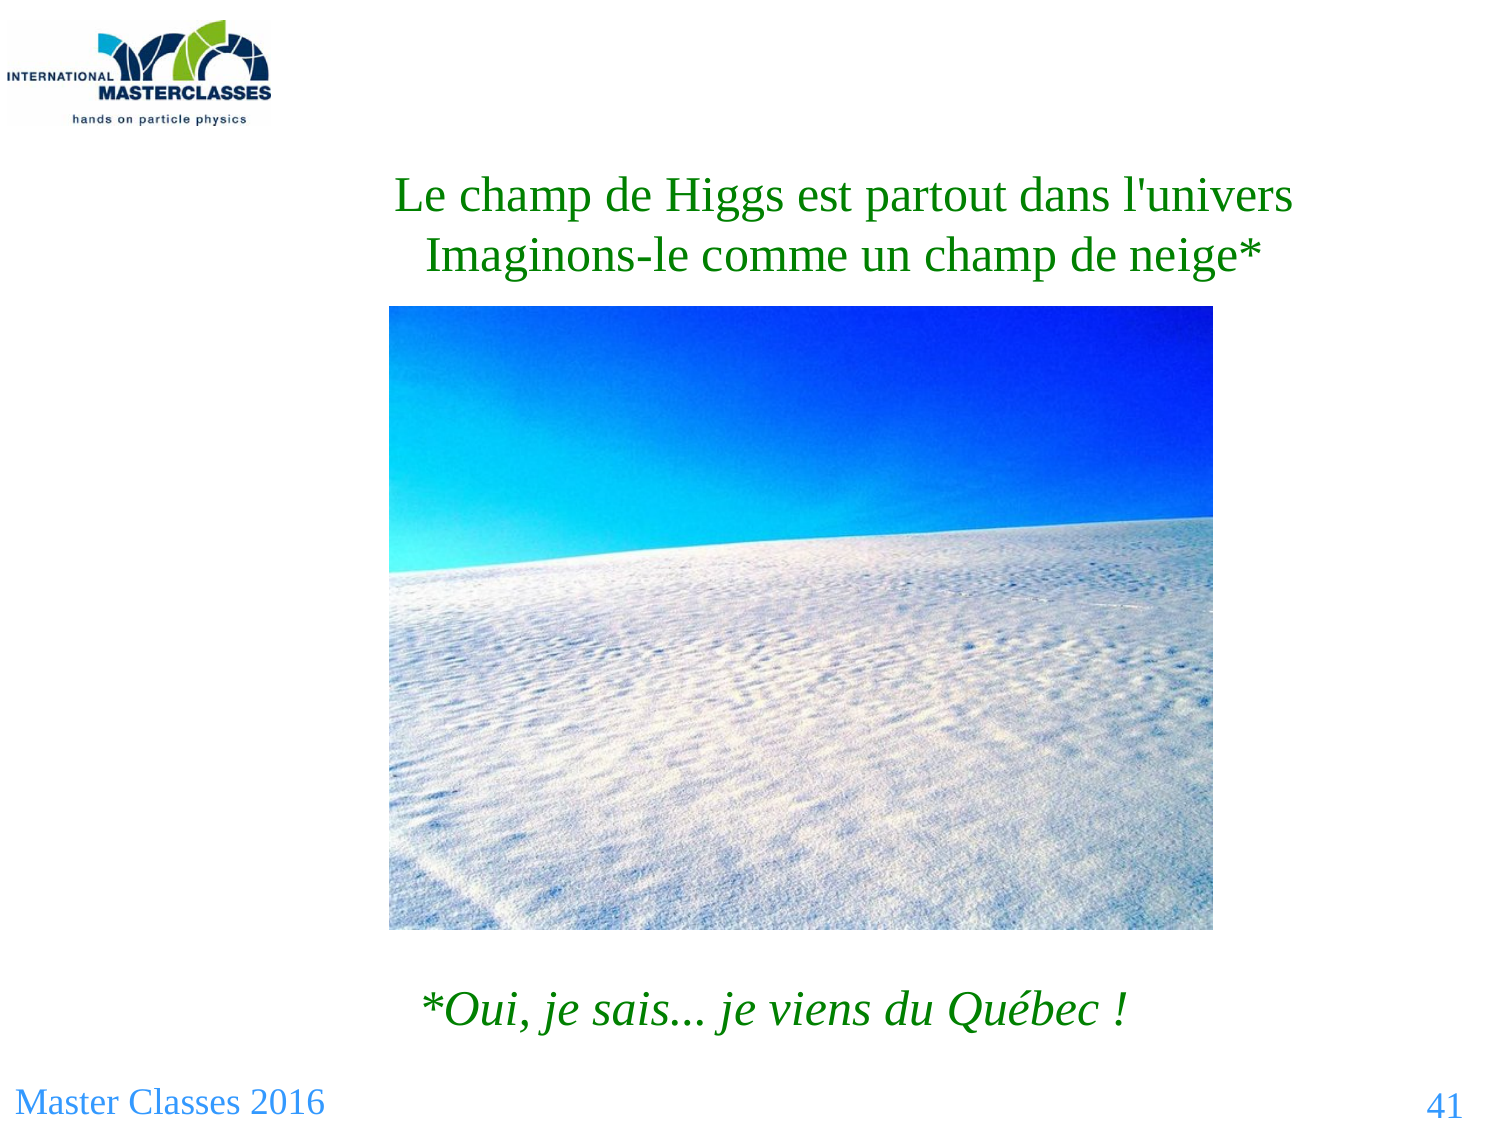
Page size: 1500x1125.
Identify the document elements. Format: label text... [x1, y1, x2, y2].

text_box *Oui, je sais... je viens du Québec ! [283, 968, 1264, 1075]
text_box Le champ de Higgs est partout dans l'univers Imaginons-le comme un champ de neige* [354, 153, 1335, 289]
picture [2, 10, 280, 130]
picture [389, 306, 1213, 930]
